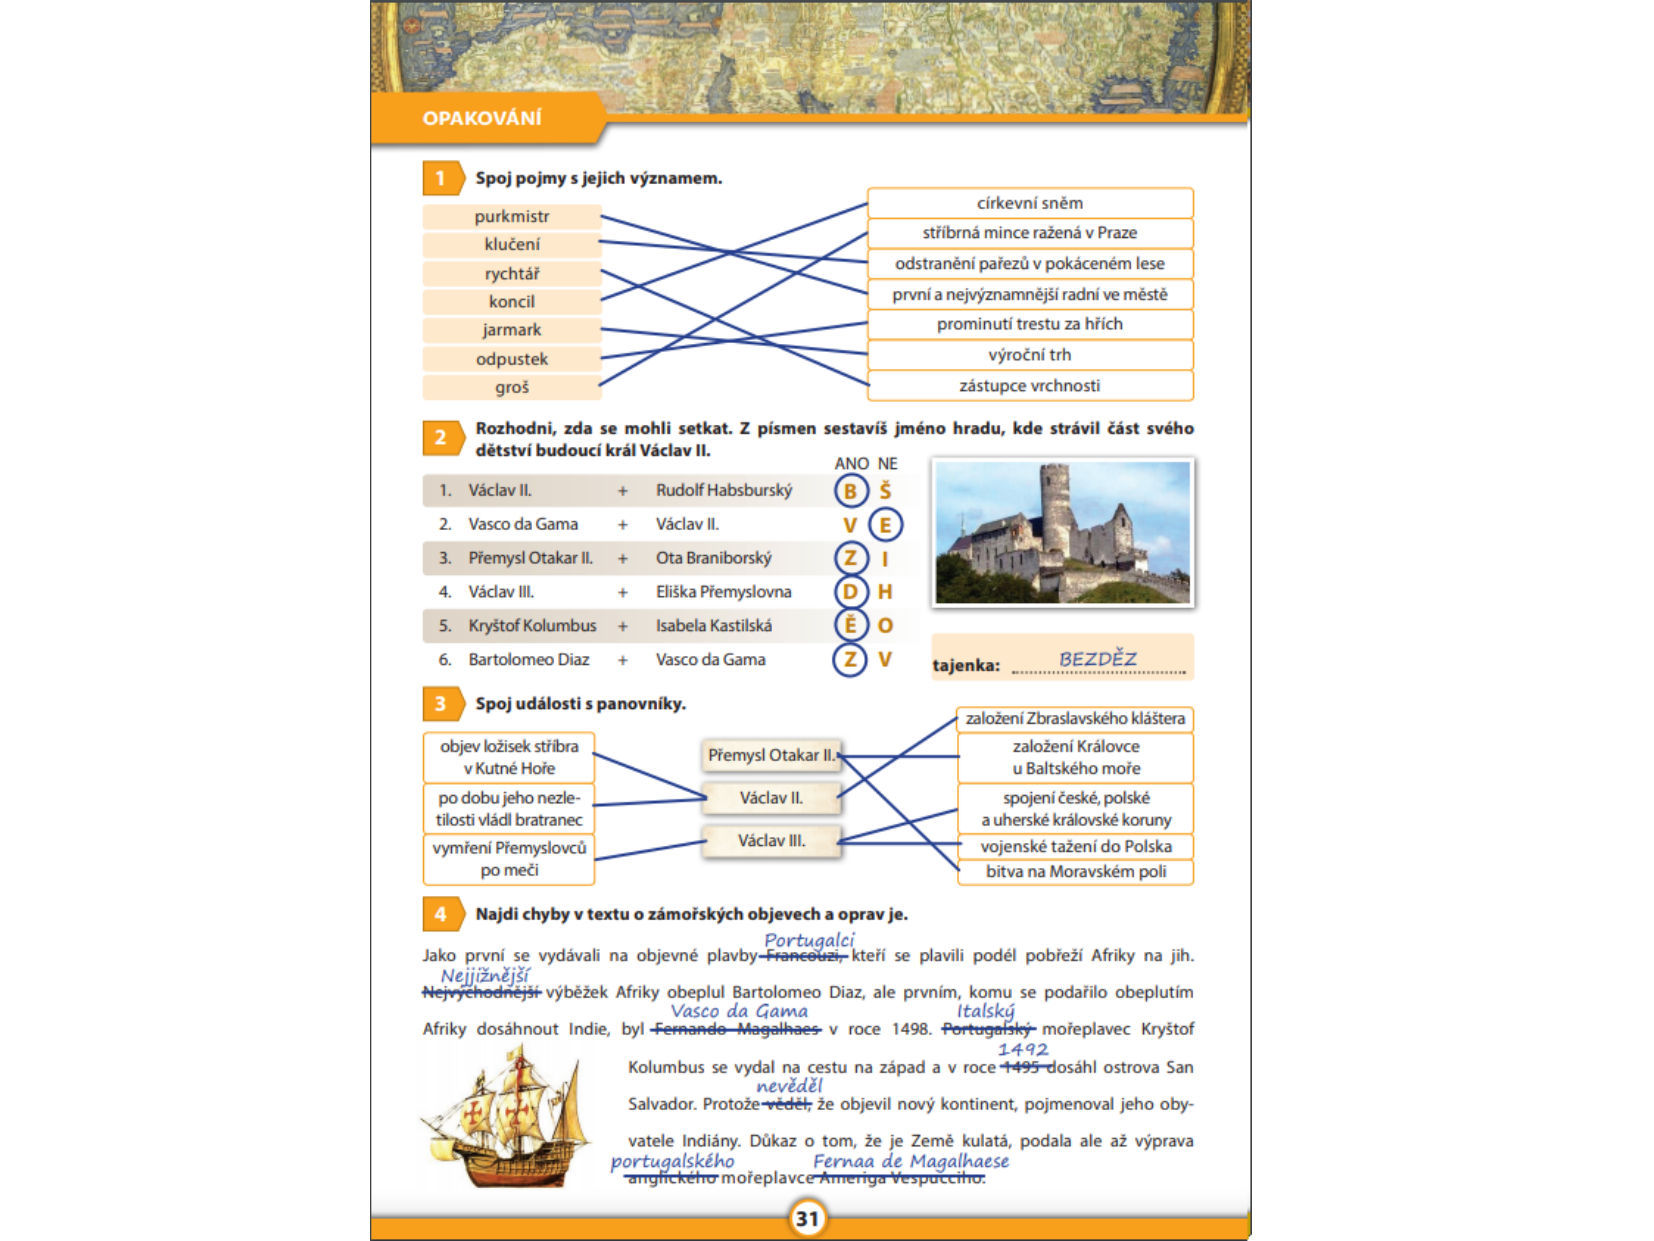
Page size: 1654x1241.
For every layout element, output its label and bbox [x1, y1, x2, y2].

picture [370, 0, 1252, 1241]
